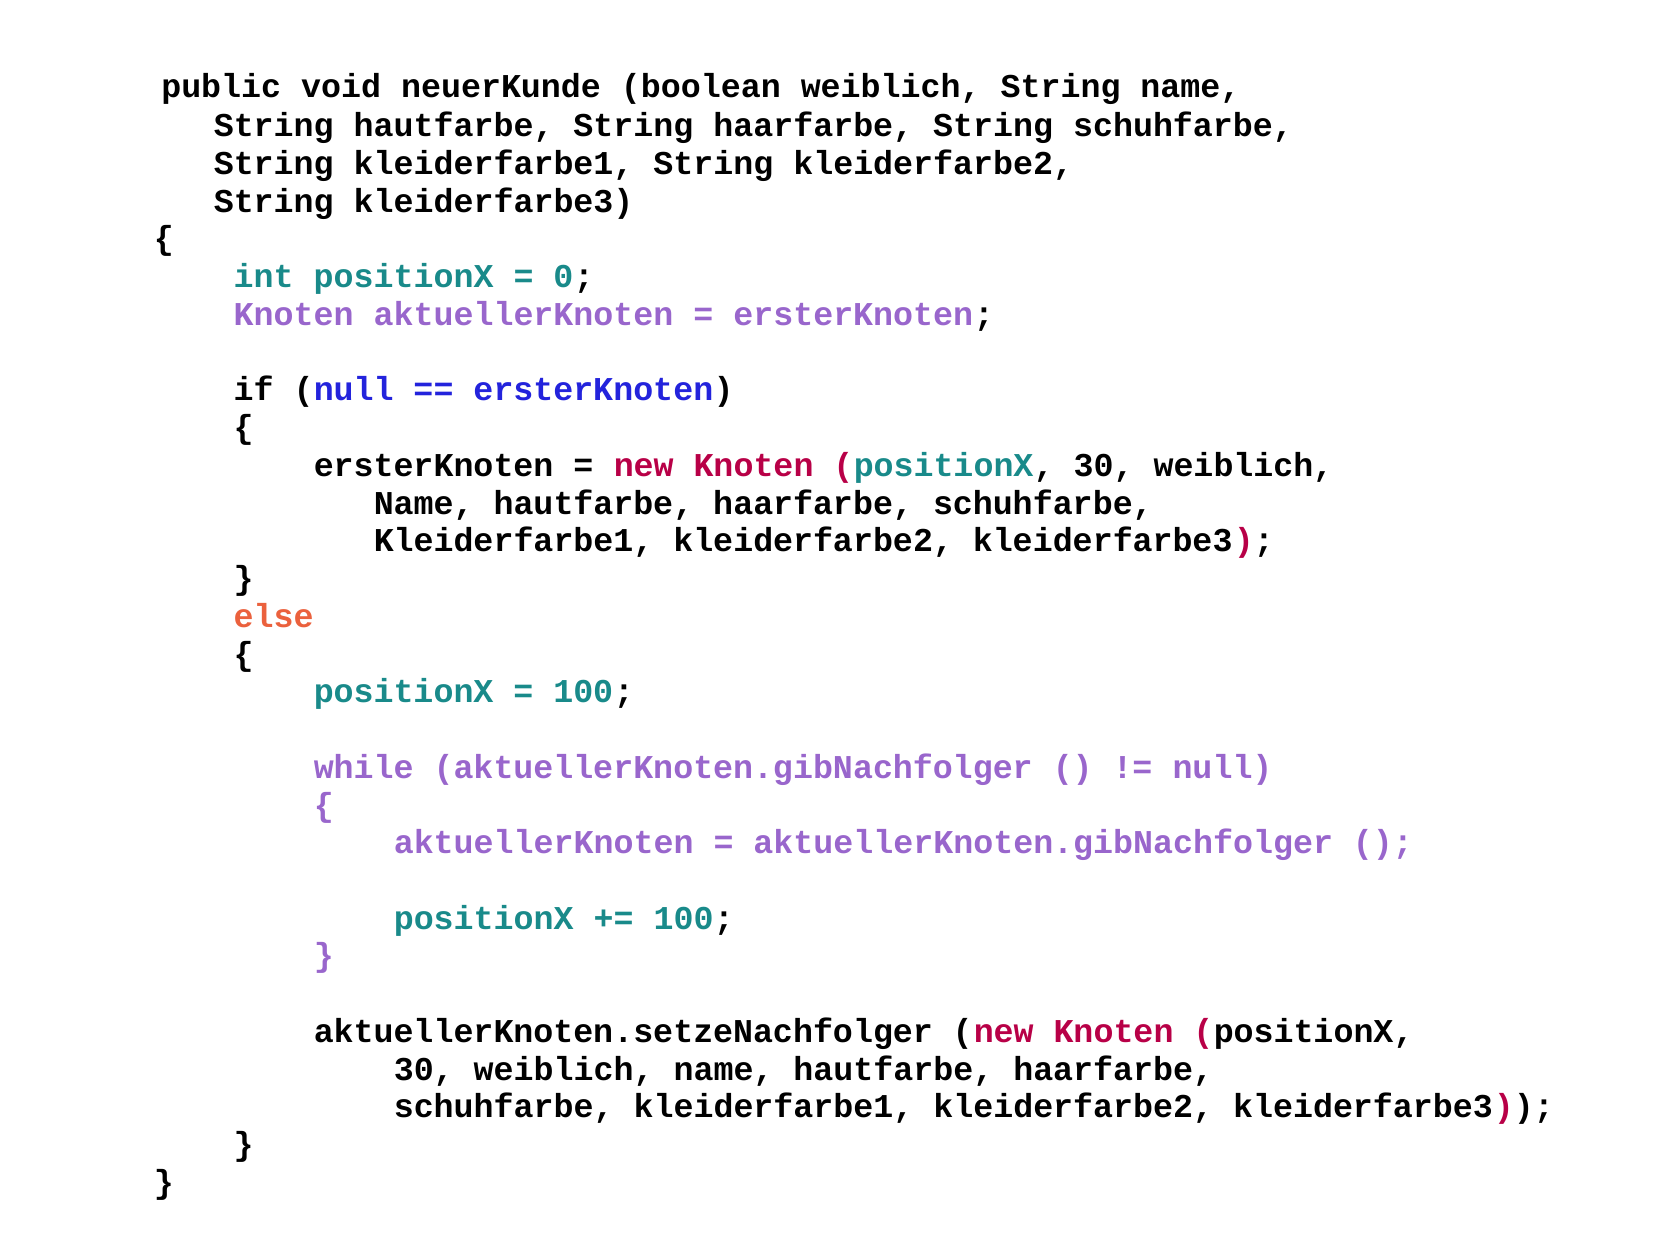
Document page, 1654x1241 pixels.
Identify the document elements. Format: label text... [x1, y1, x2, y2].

text_box public void neuerKunde (boolean weiblich, String name, String hautfarbe, String haarfarbe, String schuhfarbe, String kleiderfarbe1, String kleiderfarbe2, String kleiderfarbe3) { int positionX = 0; Knoten aktuellerKnoten = ersterKnoten; if (null == ersterKnoten) { ersterKnoten = new Knoten (positionX, 30, weiblich, Name, hautfarbe, haarfarbe, schuhfarbe, Kleiderfarbe1, kleiderfarbe2, kleiderfarbe3); } else { positionX = 100; while (aktuellerKnoten.gibNachfolger () != null) { aktuellerKnoten = aktuellerKnoten.gibNachfolger (); positionX += 100; } aktuellerKnoten.setzeNachfolger (new Knoten (positionX, 30, weiblich, name, hautfarbe, haarfarbe, schuhfarbe, kleiderfarbe1, kleiderfarbe2, kleiderfarbe3)); } } [59, 59, 1625, 1204]
